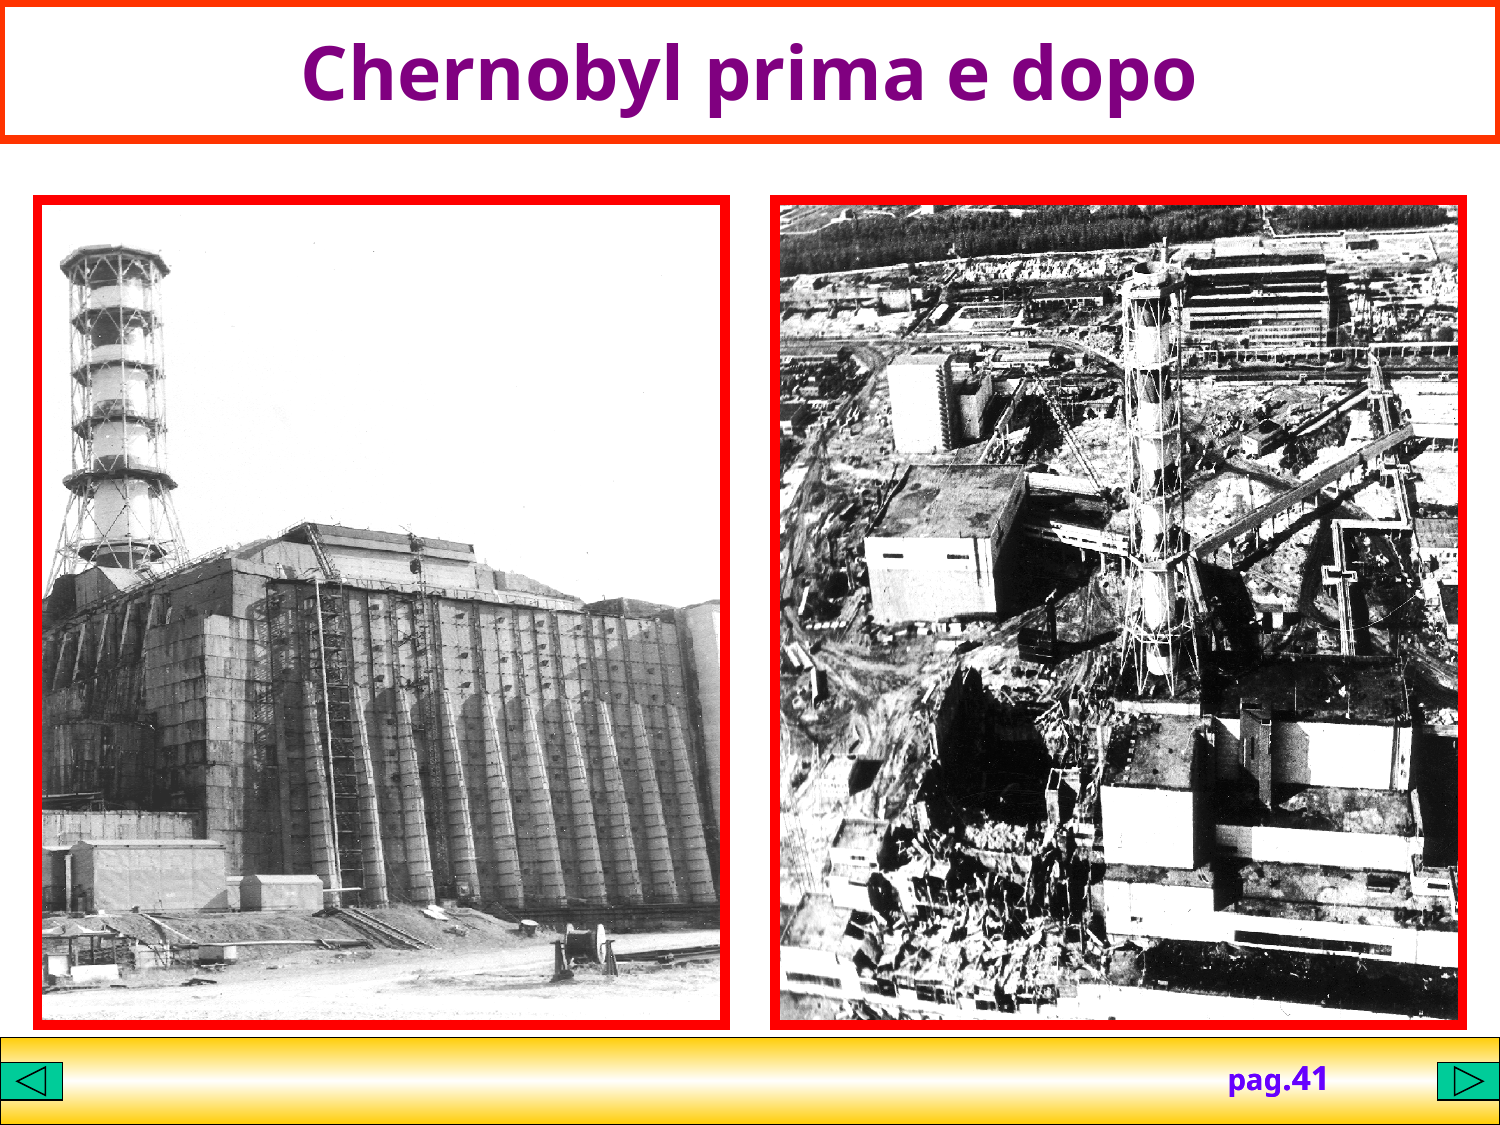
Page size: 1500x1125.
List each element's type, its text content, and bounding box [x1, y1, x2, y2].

text_box pag.<number> [1212, 1049, 1413, 1125]
title Chernobyl prima e dopo [0, 2, 1500, 140]
picture [780, 205, 1458, 1020]
picture [42, 205, 720, 1020]
